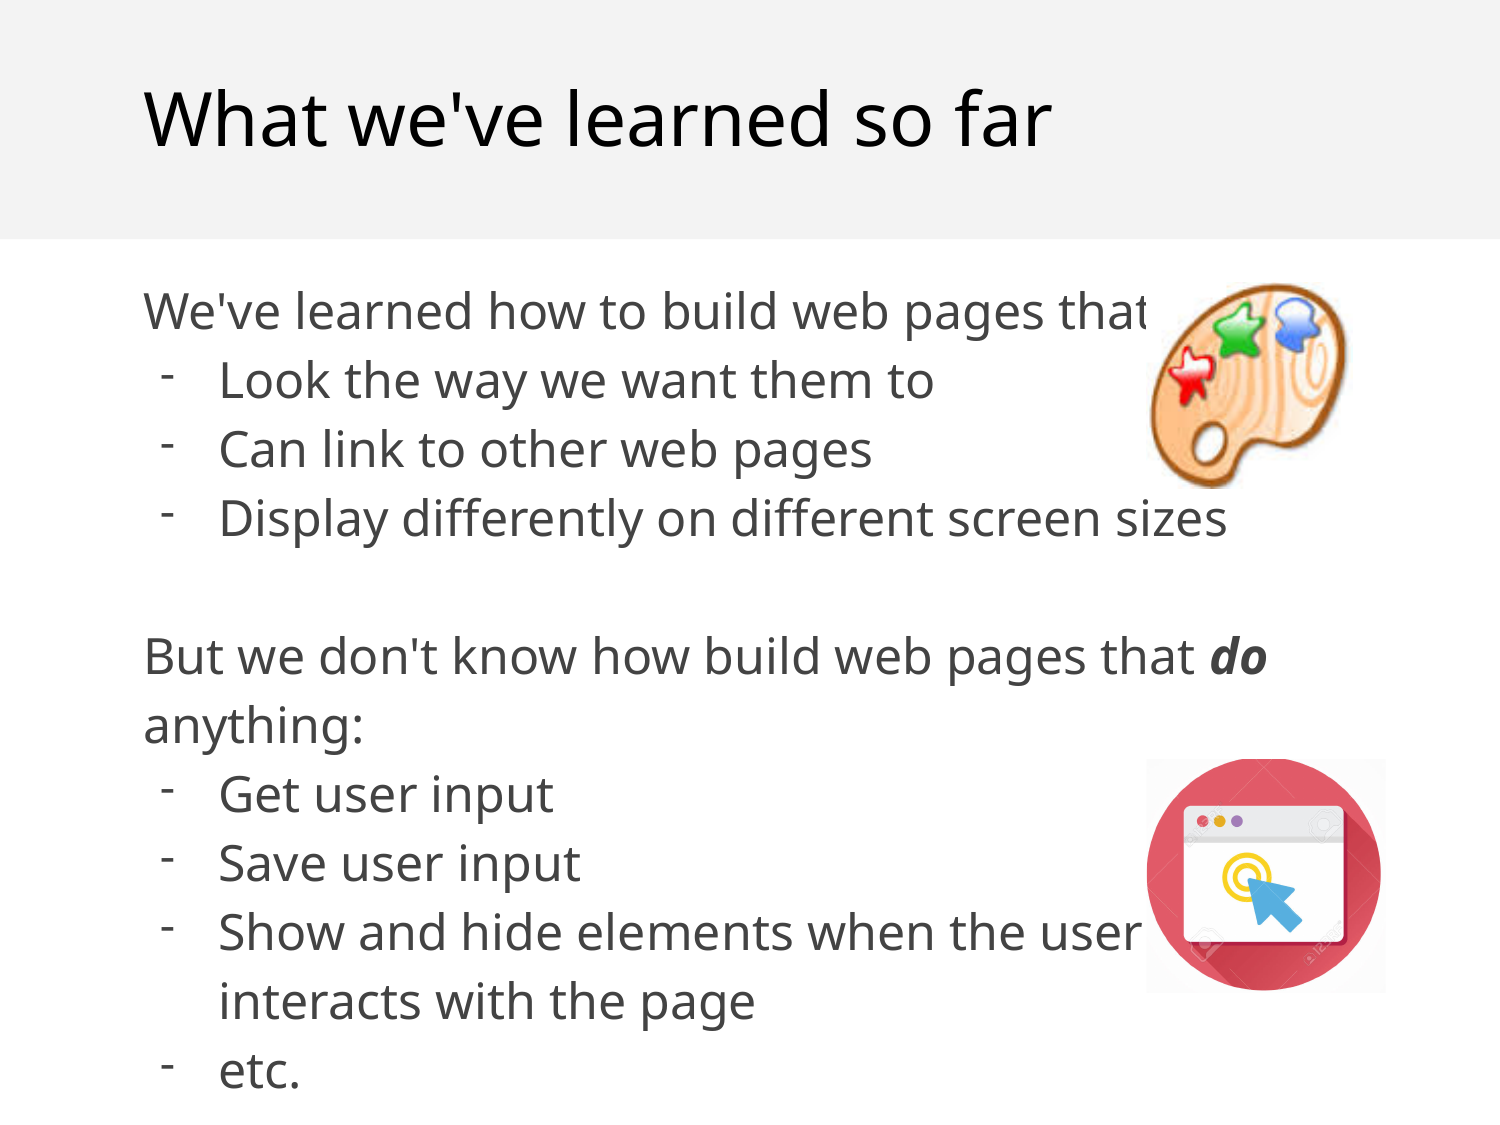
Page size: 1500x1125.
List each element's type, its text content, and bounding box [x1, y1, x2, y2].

title What we've learned so far [128, 56, 1372, 183]
list We've learned how to build web pages that: Look the way we want them to Can link to other web pages Display differently on different screen sizes But we don't know how build web pages that do anything: Get user input Save user input Show and hide elements when the user interacts with the page etc. [128, 255, 1372, 1004]
picture [1146, 282, 1353, 489]
picture [1146, 759, 1386, 993]
